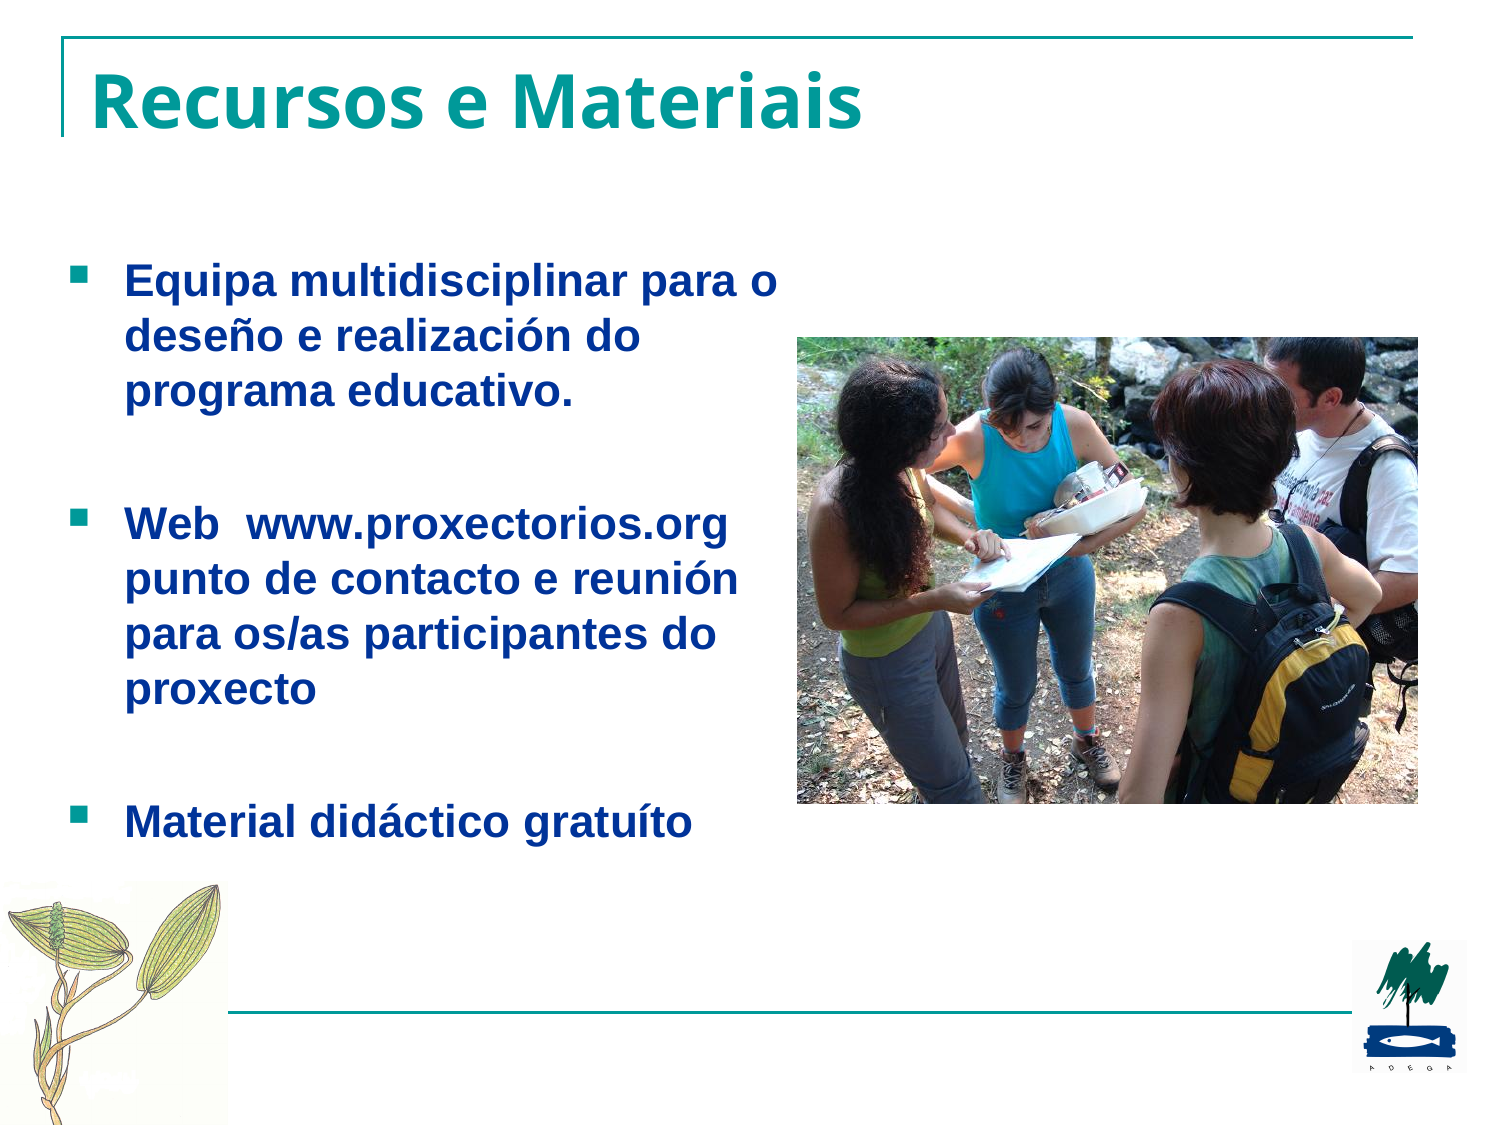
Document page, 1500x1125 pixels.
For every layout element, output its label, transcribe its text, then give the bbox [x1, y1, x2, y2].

picture [797, 337, 1418, 804]
list Equipa multidisciplinar para o deseño e realización do programa educativo. Web www.proxectorios.org punto de contacto e reunión para os/as participantes do proxecto Material didáctico gratuíto [53, 243, 821, 870]
picture [0, 881, 228, 1125]
title Recursos e Materiais [75, 45, 1426, 233]
picture [1352, 940, 1467, 1073]
